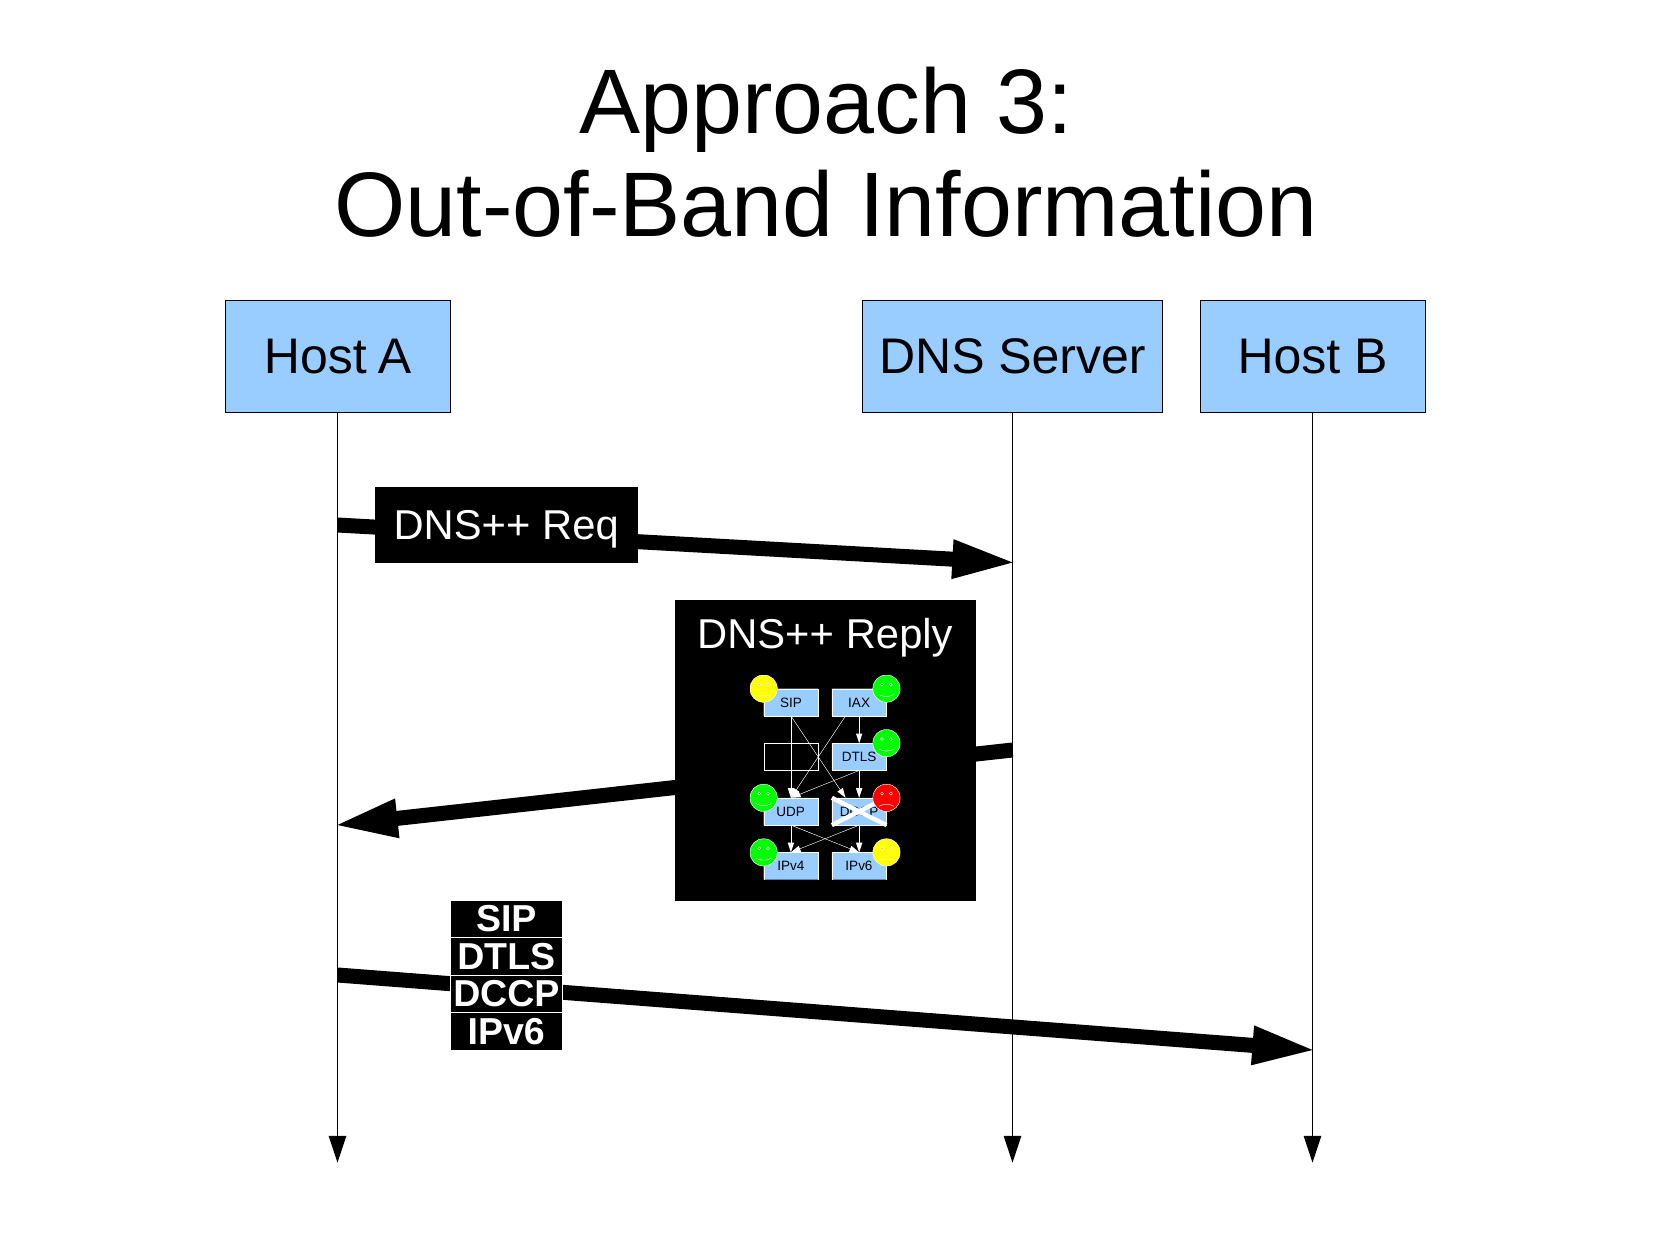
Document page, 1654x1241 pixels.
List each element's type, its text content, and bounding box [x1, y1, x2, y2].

text_box DNS++ Reply [675, 600, 976, 779]
text_box DNS++ Reply [675, 762, 976, 901]
text_box DCCP [450, 976, 563, 1012]
text_box SIP [450, 900, 563, 937]
text_box Host B [1200, 300, 1426, 413]
title Approach 3: Out-of-Band Information [82, 49, 1571, 257]
text_box DNS++ Req [375, 487, 638, 563]
text_box DTLS [450, 937, 563, 976]
text_box Host A [225, 300, 451, 413]
text_box DNS Server [862, 300, 1163, 413]
text_box IPv6 [450, 1012, 563, 1051]
picture [750, 675, 901, 880]
